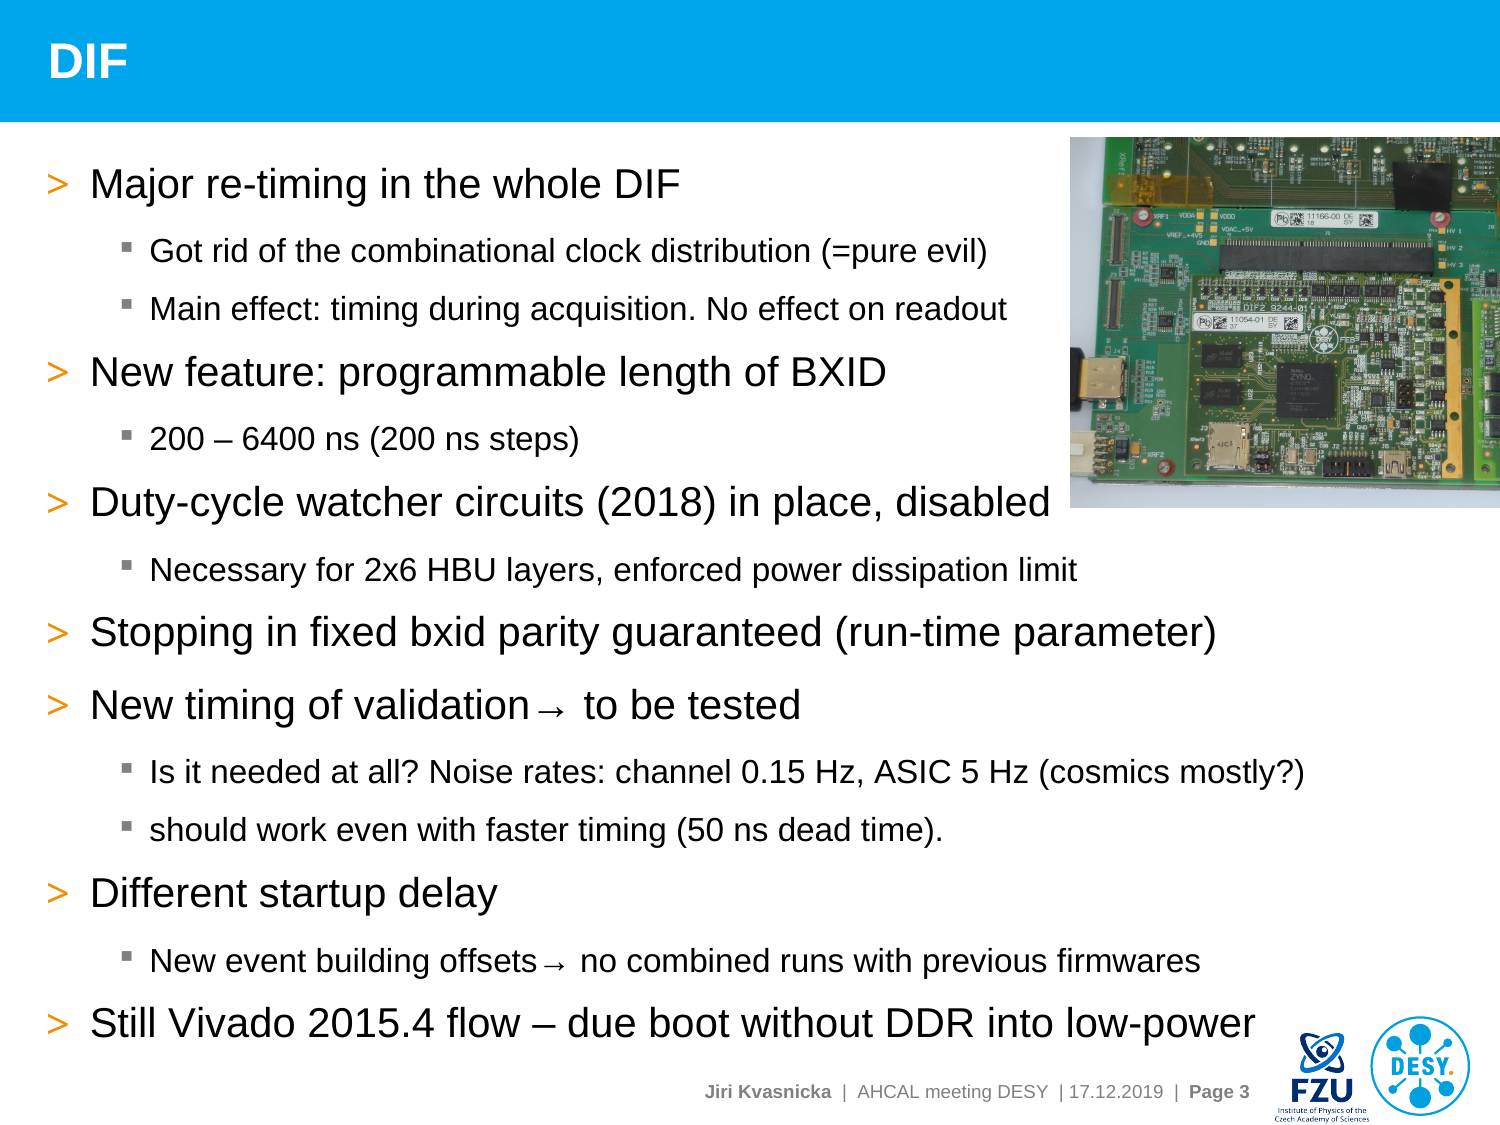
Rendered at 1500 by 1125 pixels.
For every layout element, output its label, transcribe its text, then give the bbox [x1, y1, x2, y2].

picture [1269, 1047, 1375, 1125]
picture [1070, 137, 1500, 508]
list Major re-timing in the whole DIF Got rid of the combinational clock distribution (=pure evil) Main effect: timing during acquisition. No effect on readout New feature: programmable length of BXID 200 – 6400 ns (200 ns steps) Duty-cycle watcher circuits (2018) in place, disabled Necessary for 2x6 HBU layers, enforced power dissipation limit Stopping in fixed bxid parity guaranteed (run-time parameter) New timing of validation→ to be tested Is it needed at all? Noise rates: channel 0.15 Hz, ASIC 5 Hz (cosmics mostly?) should work even with faster timing (50 ns dead time). Different startup delay New event building offsets→ no combined runs with previous firmwares Still Vivado 2015.4 flow – due boot without DDR into low-power [46, 160, 1444, 1047]
title DIF [47, 16, 1446, 107]
